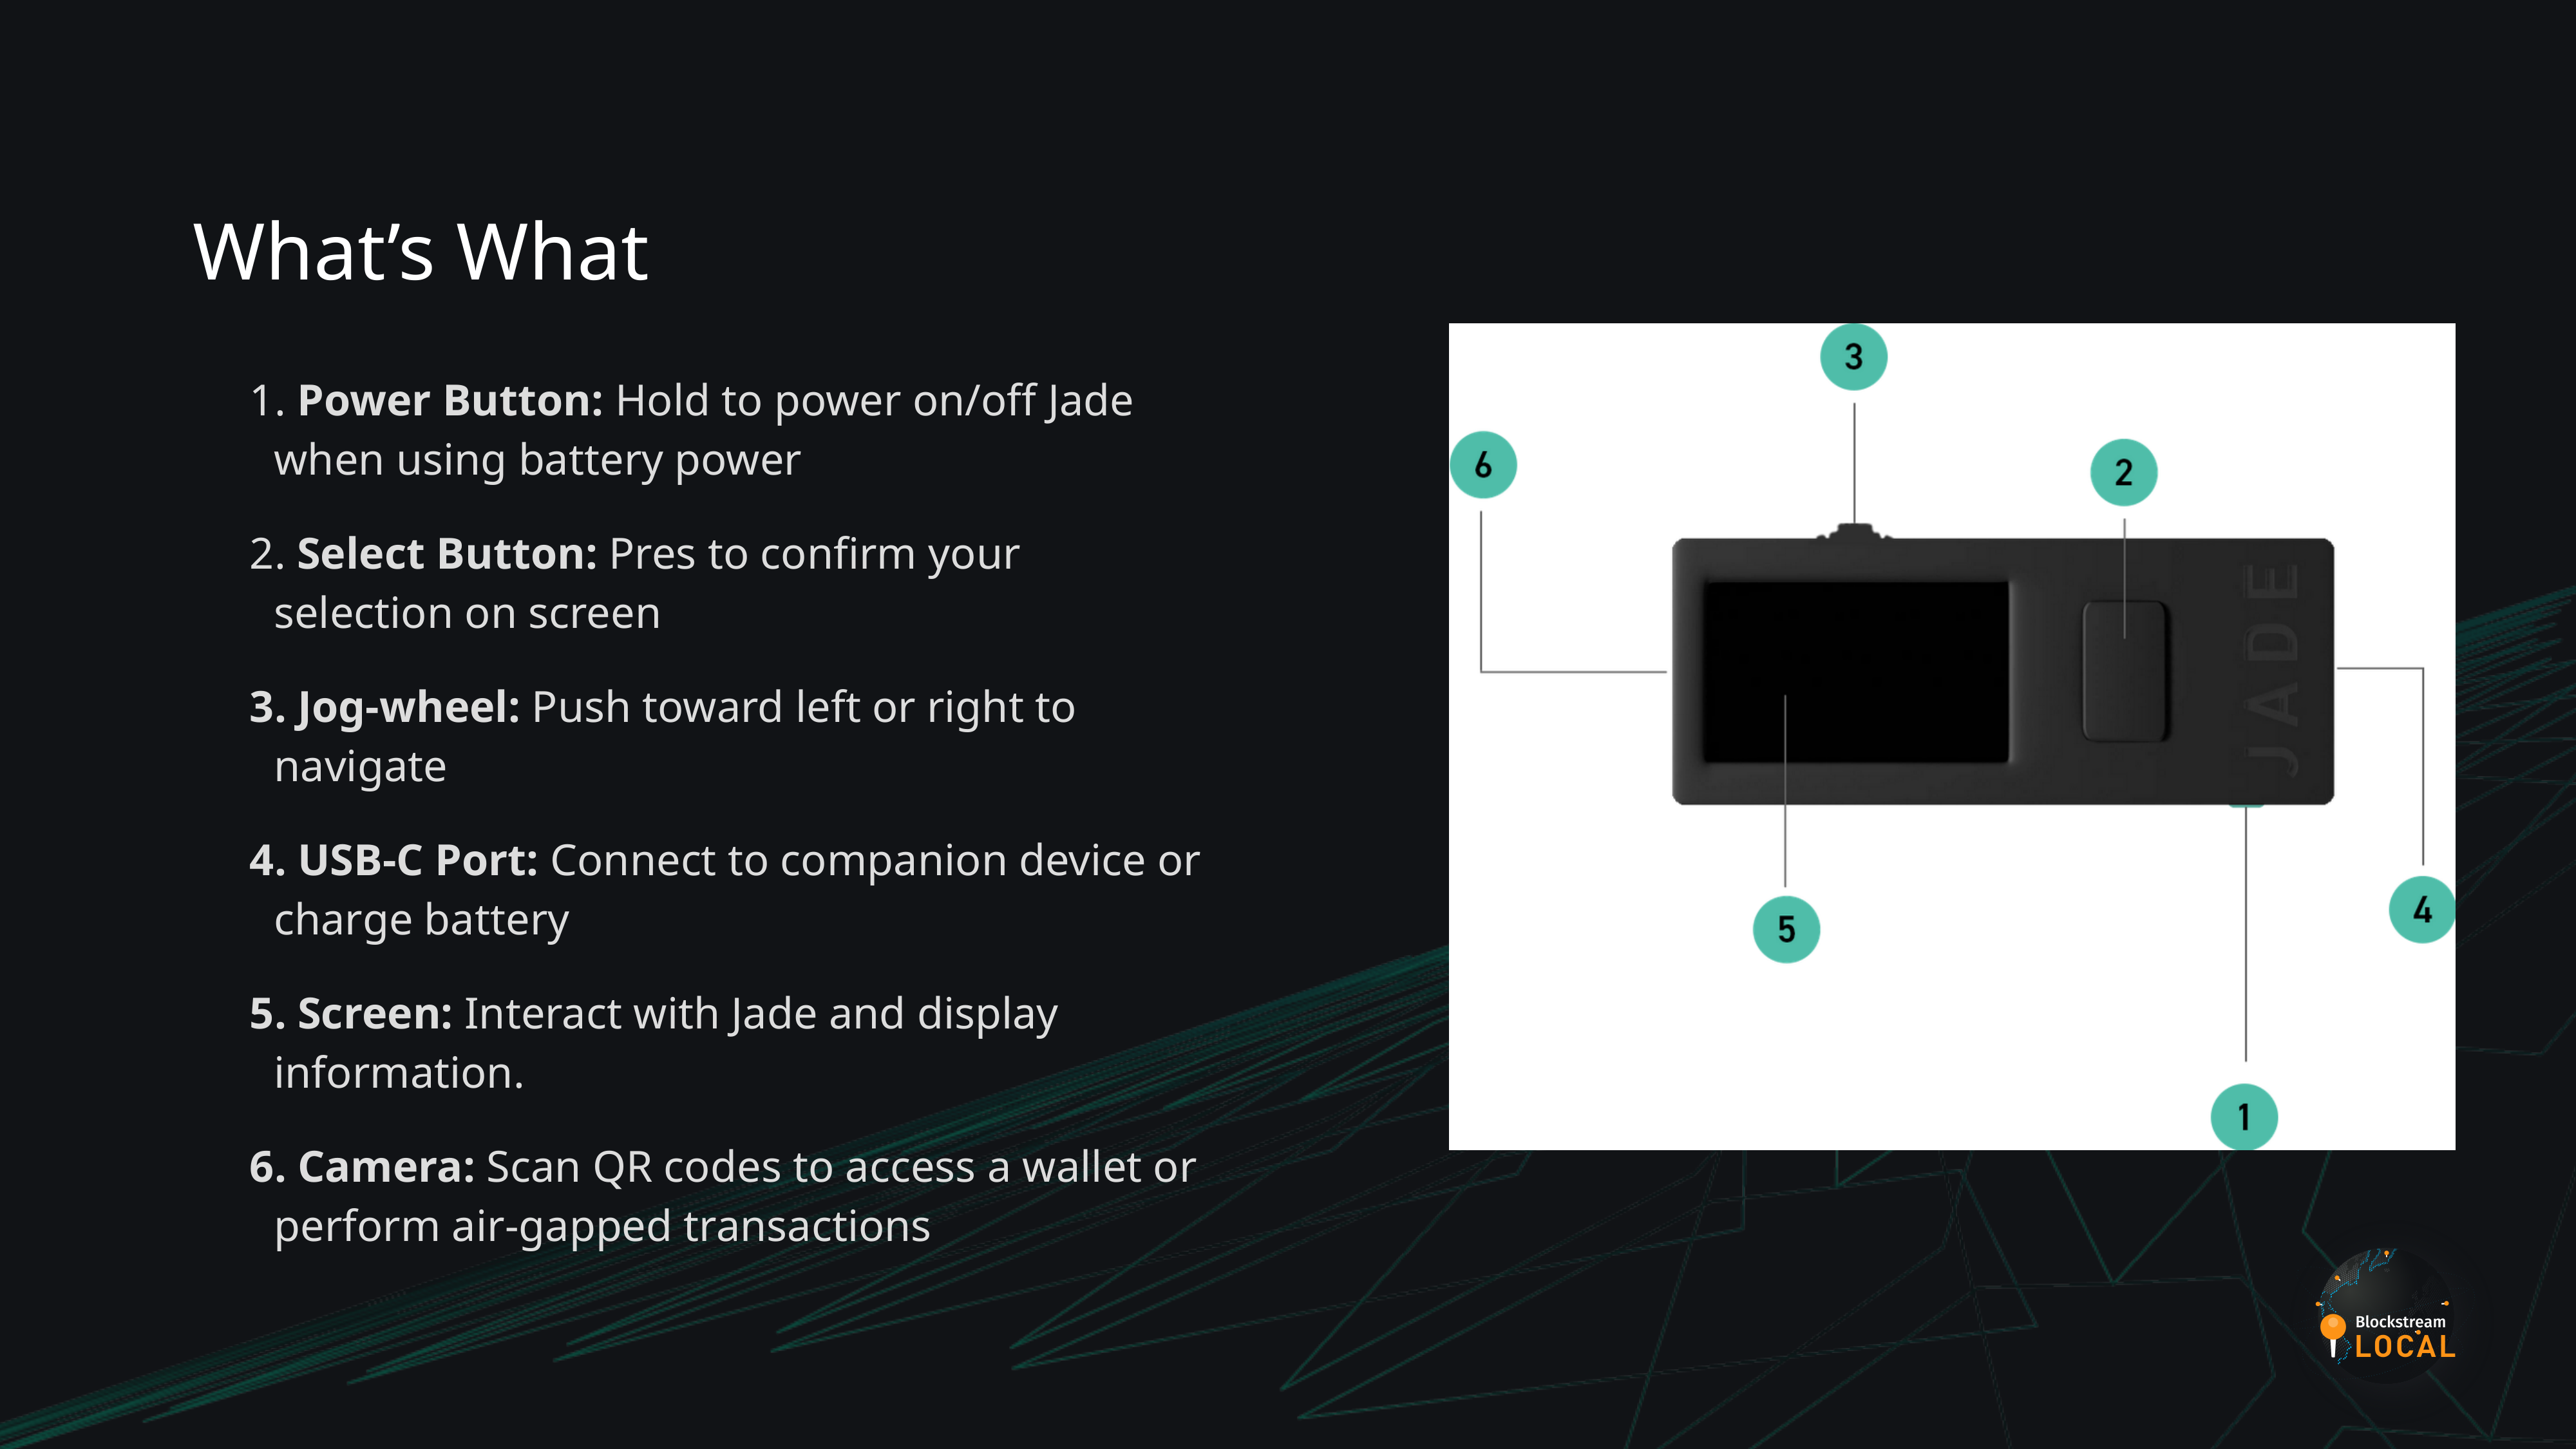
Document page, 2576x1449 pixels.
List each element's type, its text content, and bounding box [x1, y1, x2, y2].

text_box Power Button: Hold to power on/off Jade when using battery power Select Button: Pres to confirm your selection on screen Jog-wheel: Push toward left or right to navigate USB-C Port: Connect to companion device or charge battery Screen: Interact with Jade and display information. Camera: Scan QR codes to access a wallet or perform air-gapped transactions [223, 339, 1232, 1276]
list What’s What [180, 188, 1688, 314]
picture [0, 323, 2576, 1449]
